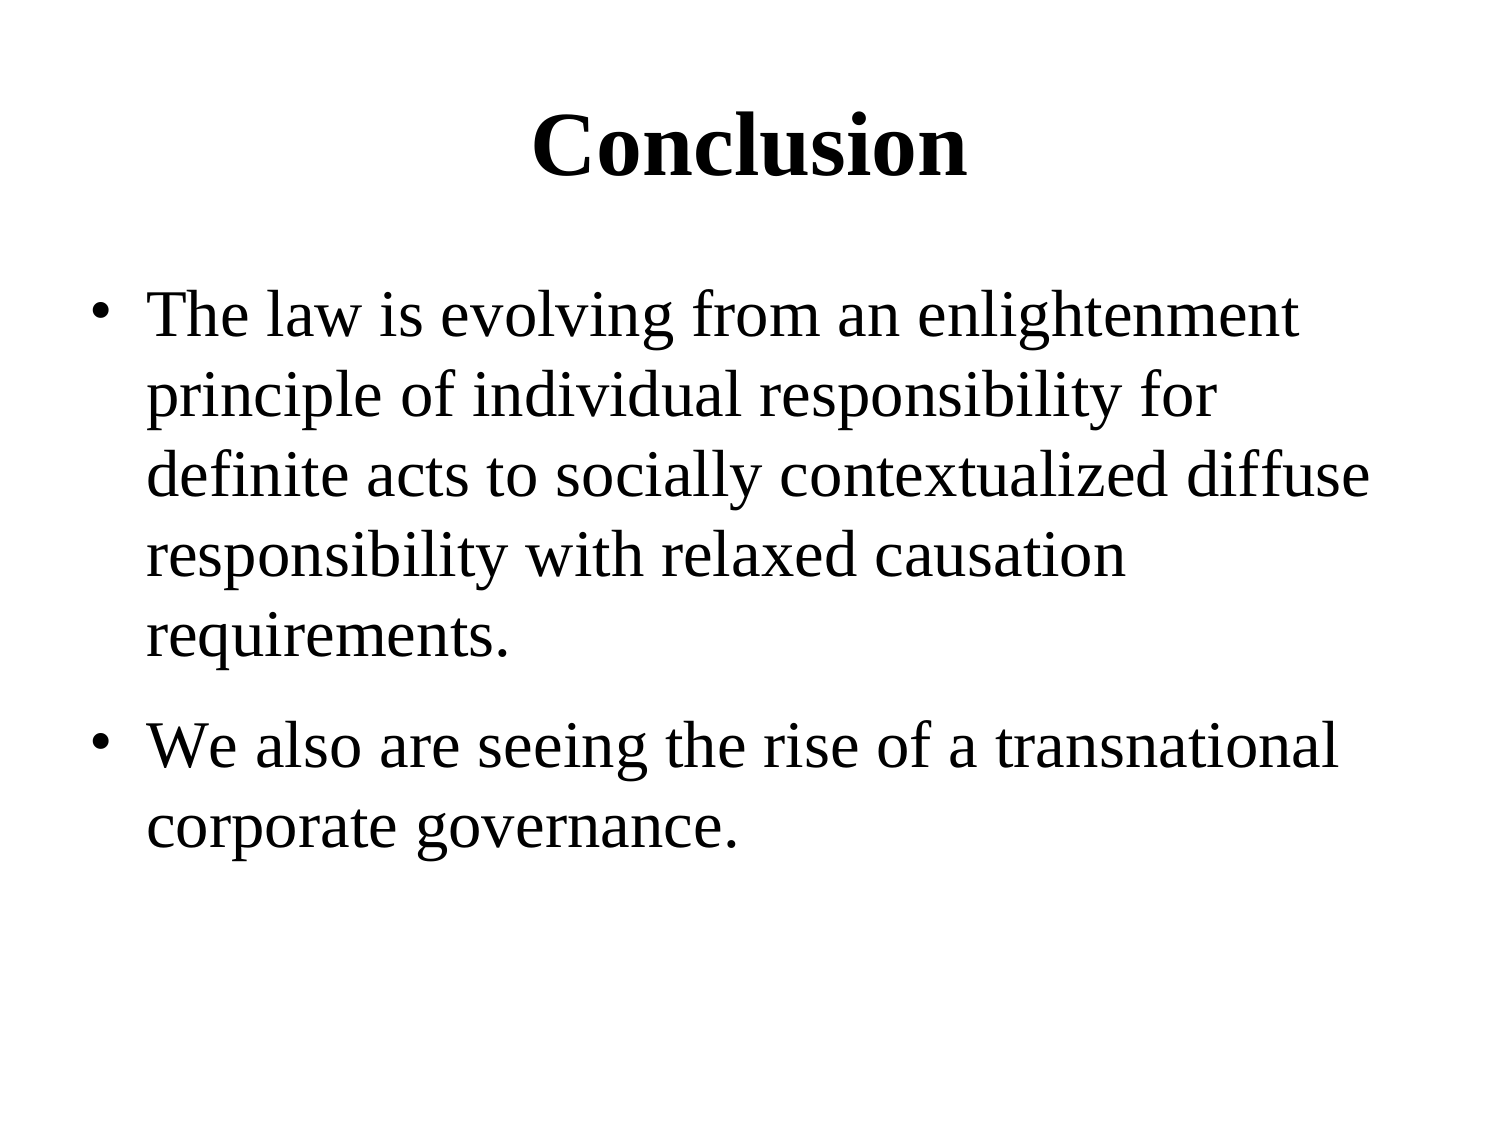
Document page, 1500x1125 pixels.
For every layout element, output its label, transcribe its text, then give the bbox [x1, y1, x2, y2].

title Conclusion [75, 45, 1426, 233]
list The law is evolving from an enlightenment principle of individual responsibility for definite acts to socially contextualized diffuse responsibility with relaxed causation requirements. We also are seeing the rise of a transnational corporate governance. [75, 262, 1426, 1005]
